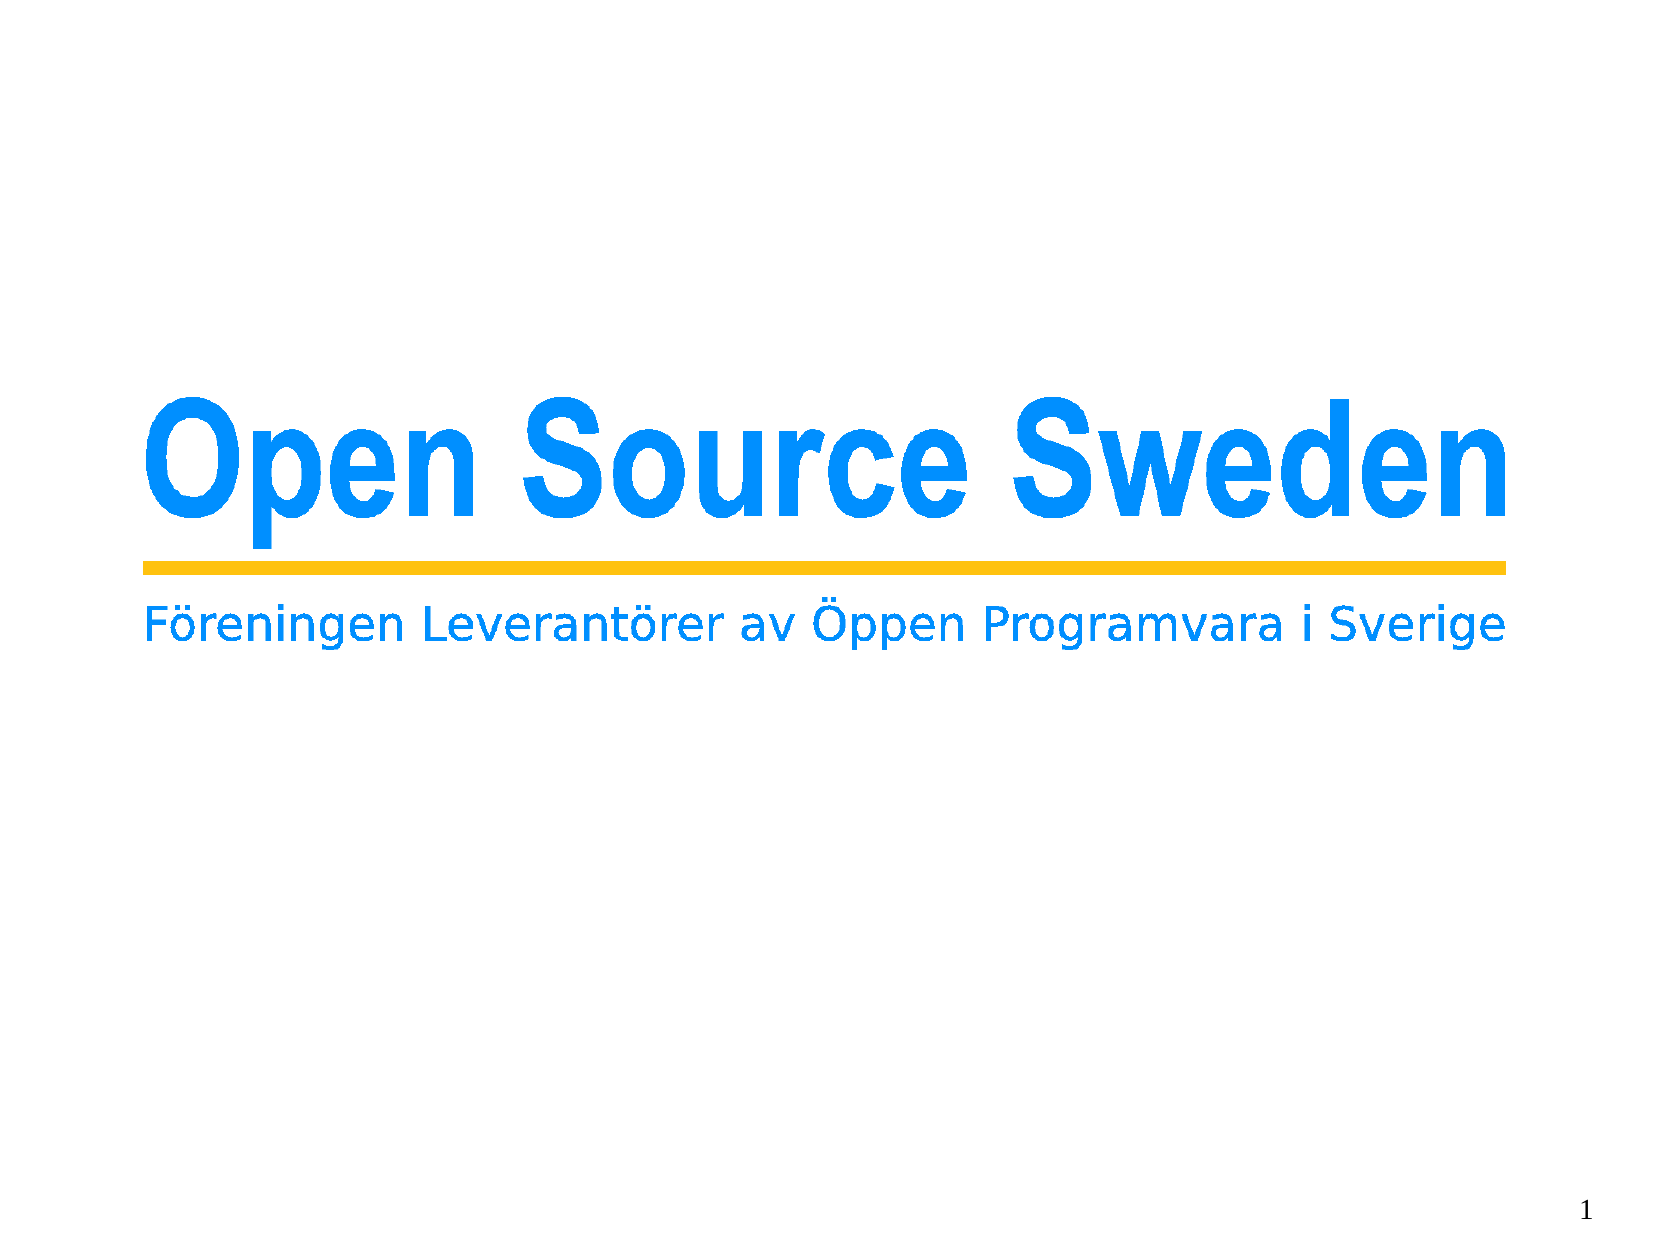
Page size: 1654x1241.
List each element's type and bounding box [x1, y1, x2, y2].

picture [143, 397, 1506, 650]
